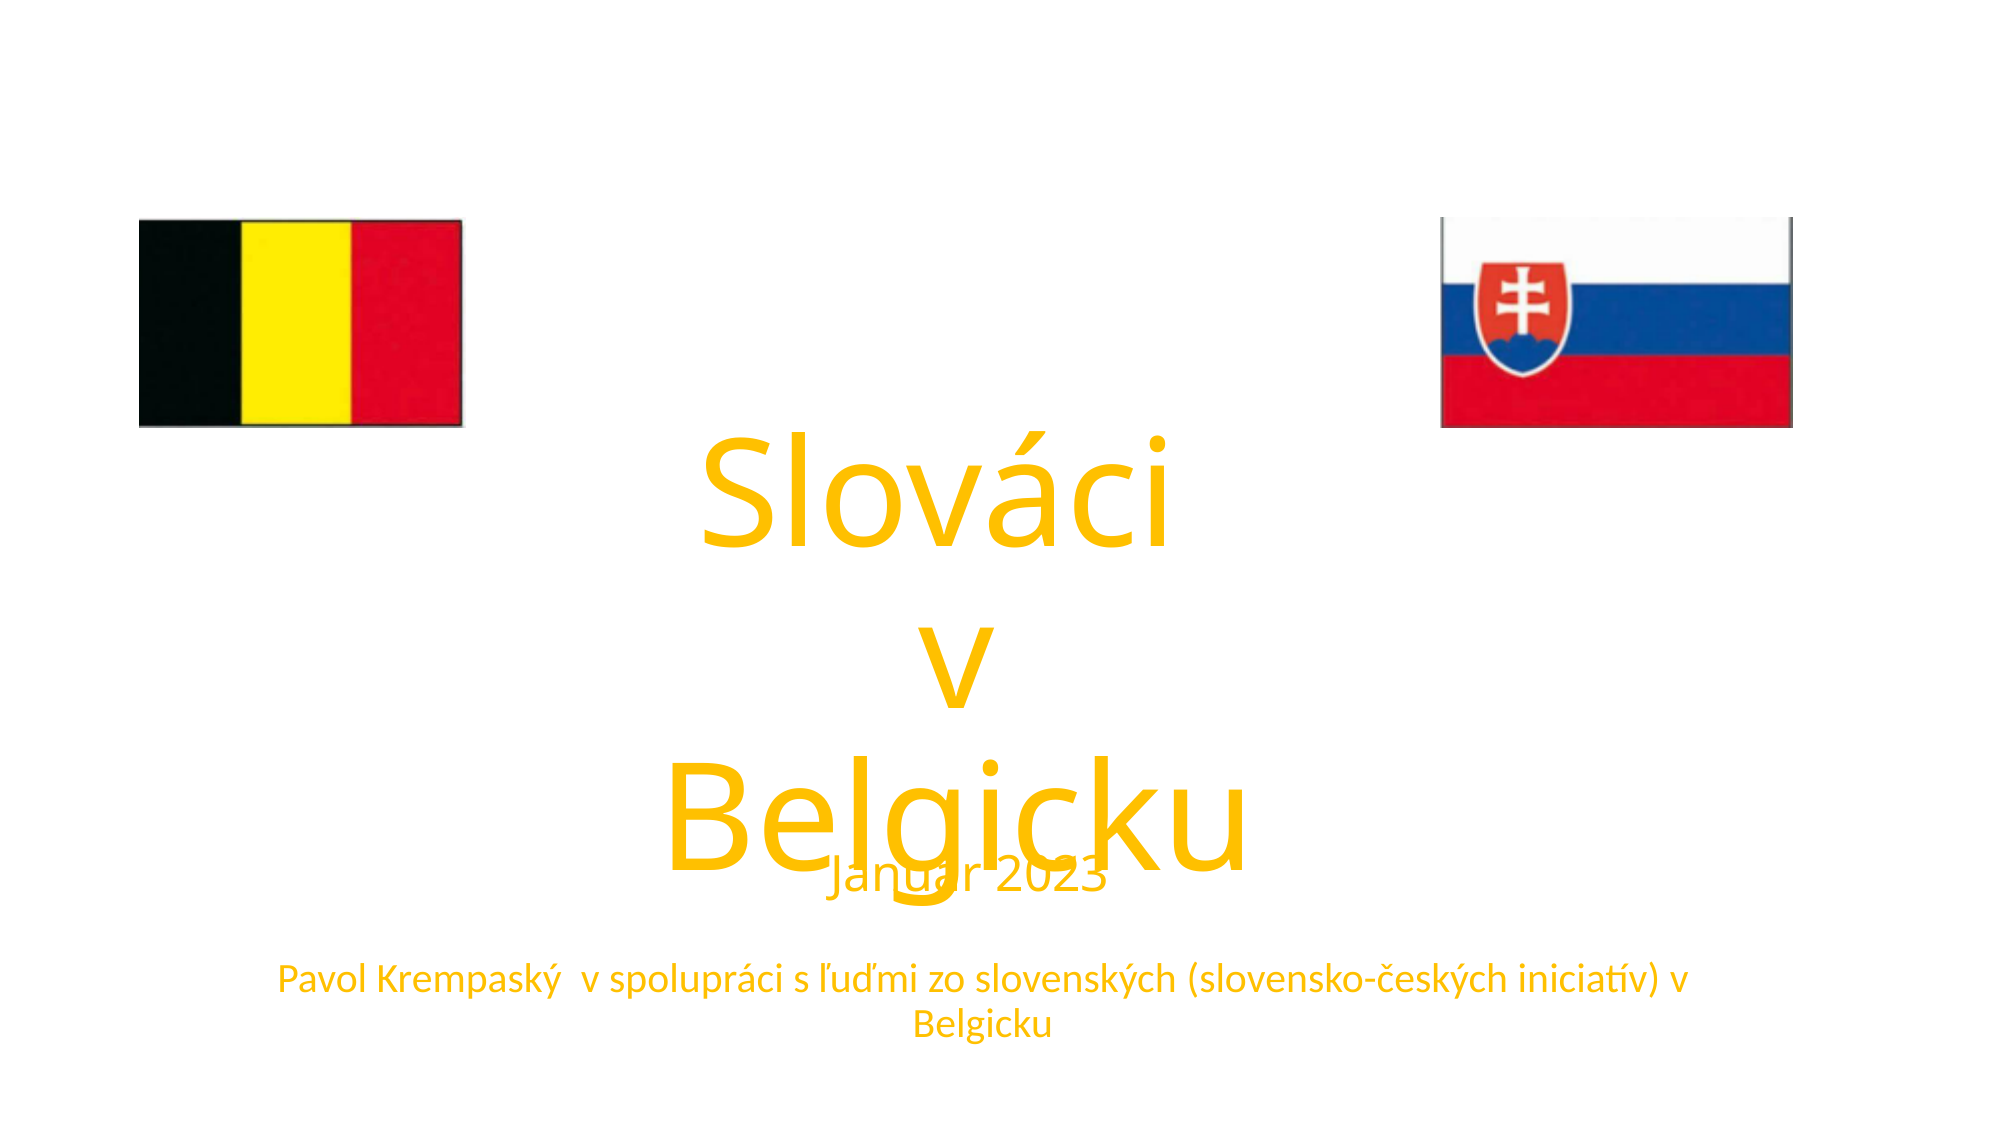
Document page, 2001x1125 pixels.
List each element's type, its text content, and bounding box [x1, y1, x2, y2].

picture [1440, 217, 1793, 428]
picture [139, 217, 466, 428]
text_box Január 2023 Pavol Krempaský v spolupráci s ľuďmi zo slovenských (slovensko-českých iniciatív) v Belgicku [232, 662, 1733, 1055]
title Slováci v Belgicku [207, 409, 1708, 801]
